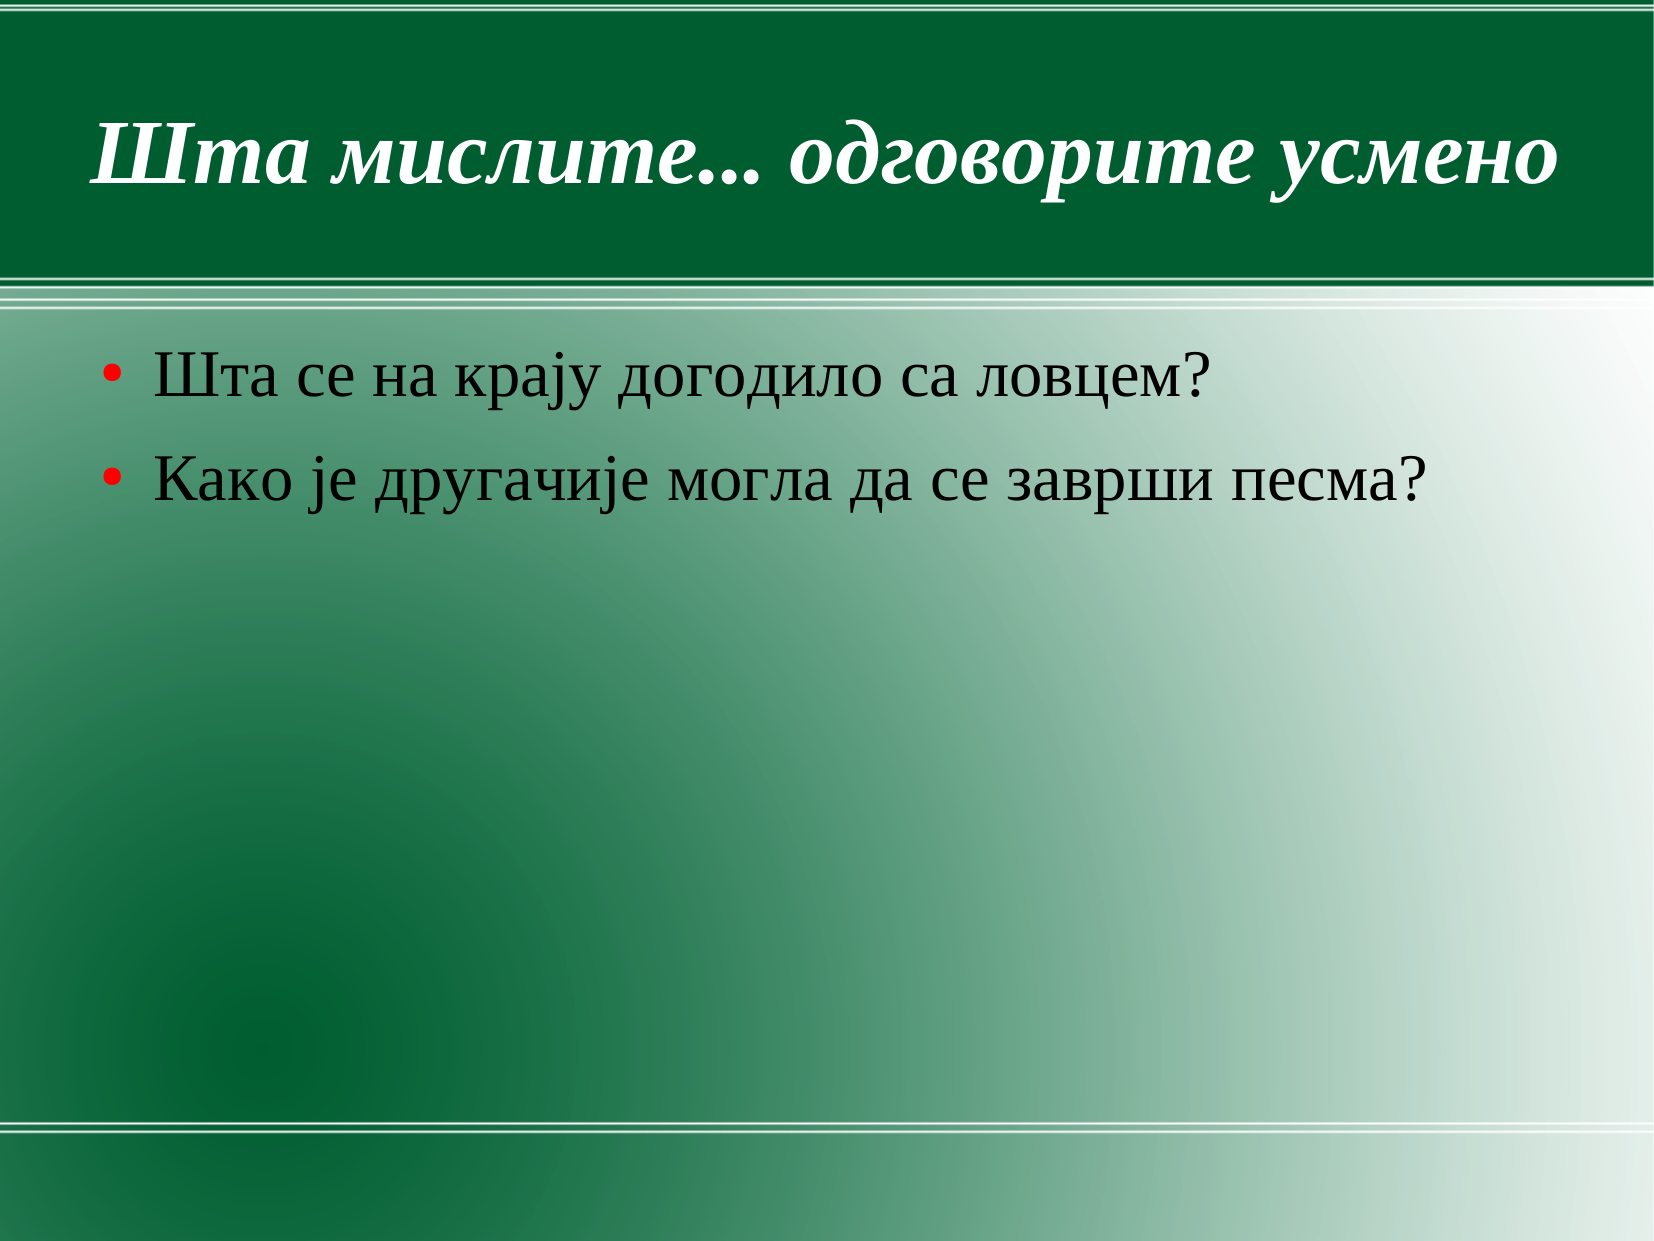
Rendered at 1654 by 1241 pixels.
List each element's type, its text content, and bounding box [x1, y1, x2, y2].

list Шта се на крају догодило са ловцем? Како је другачије могла да се заврши песма? [82, 337, 1571, 1052]
title Шта мислите... одговорите усмено [82, 49, 1571, 257]
picture [0, 0, 1654, 1241]
